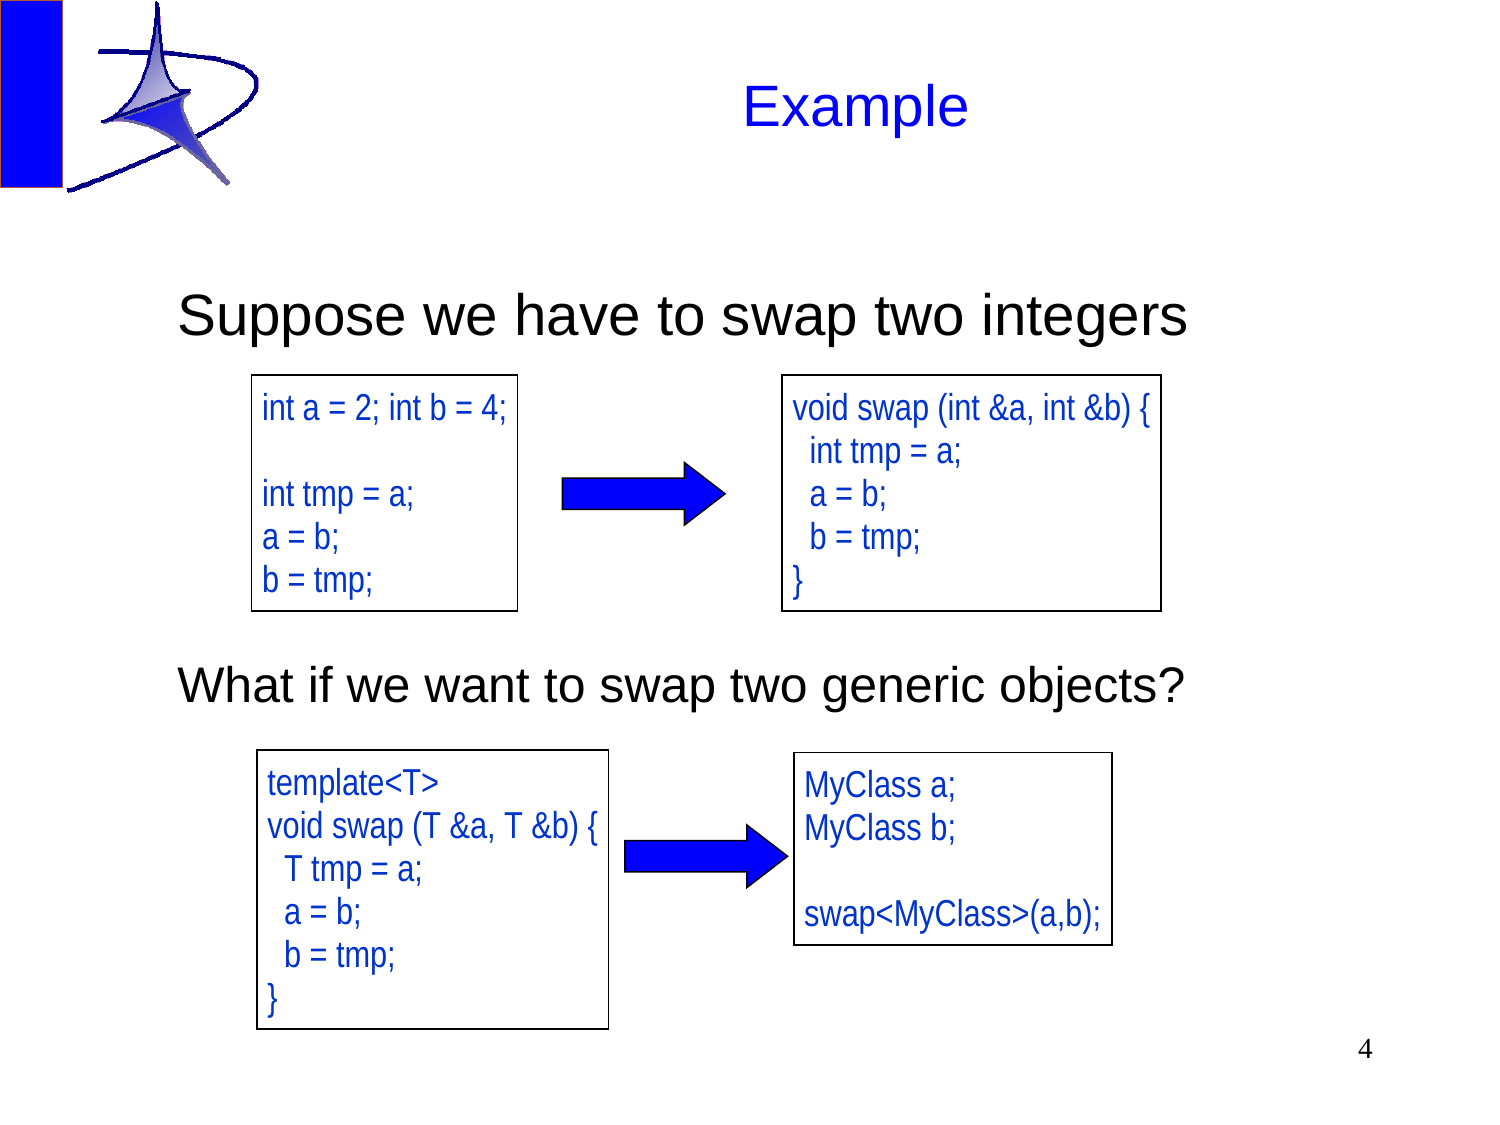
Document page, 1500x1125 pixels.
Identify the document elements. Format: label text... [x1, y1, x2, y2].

text_box What if we want to swap two generic objects? [162, 649, 1438, 750]
list Suppose we have to swap two integers [162, 274, 1438, 388]
text_box [624, 825, 788, 888]
text_box int a = 2; int b = 4; int tmp = a; a = b; b = tmp; [251, 374, 518, 611]
text_box MyClass a; MyClass b; swap<MyClass>(a,b); [793, 752, 1112, 946]
title Example [262, 24, 1450, 188]
picture [62, 0, 263, 197]
text_box void swap (int &a, int &b) { int tmp = a; a = b; b = tmp; } [782, 374, 1161, 611]
text_box template<T> void swap (T &a, T &b) { T tmp = a; a = b; b = tmp; } [256, 749, 609, 1029]
text_box [562, 462, 726, 526]
